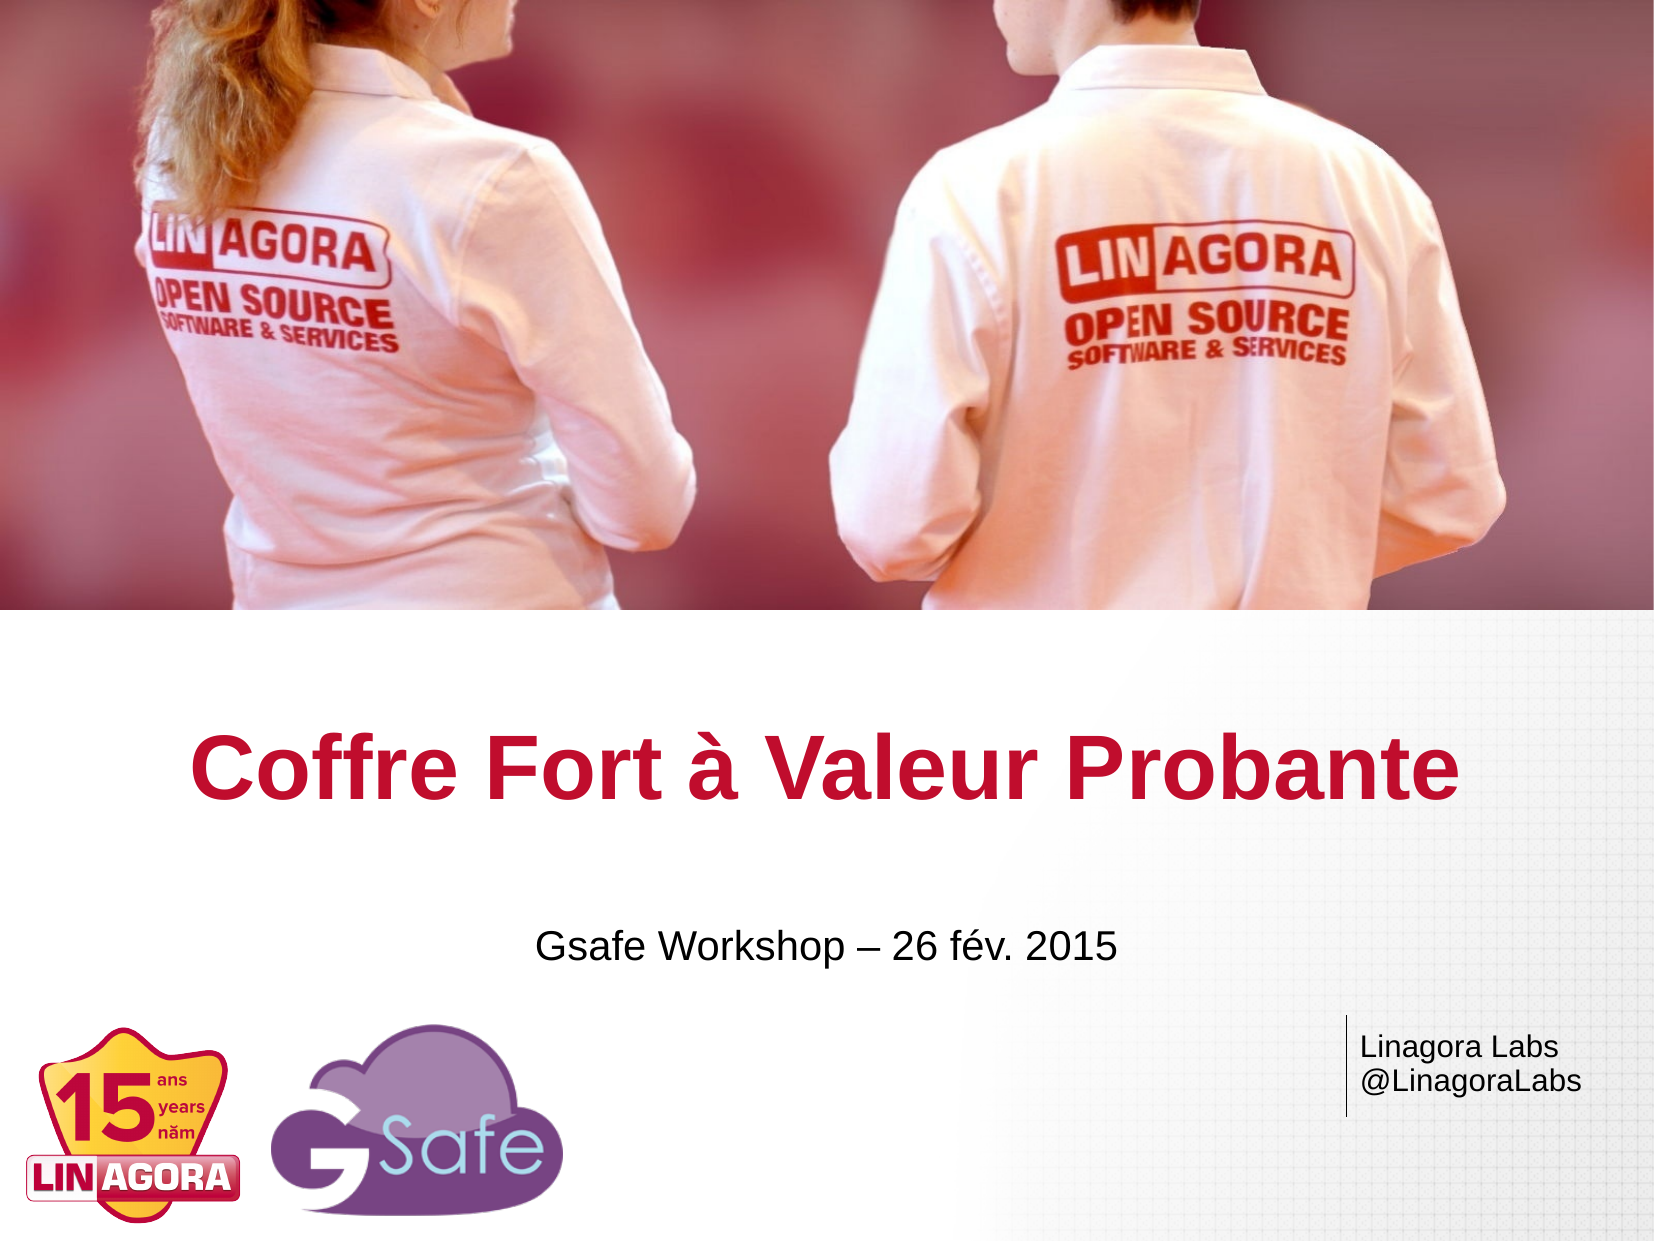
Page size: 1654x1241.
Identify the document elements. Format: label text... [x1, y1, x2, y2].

picture [271, 1023, 563, 1217]
list Linagora Labs @LinagoraLabs [1275, 803, 1583, 1099]
picture [23, 1015, 243, 1235]
title Coffre Fort à Valeur Probante [118, 649, 1536, 886]
text_box Gsafe Workshop – 26 fév. 2015 [472, 915, 1182, 978]
picture [0, 0, 1654, 1241]
